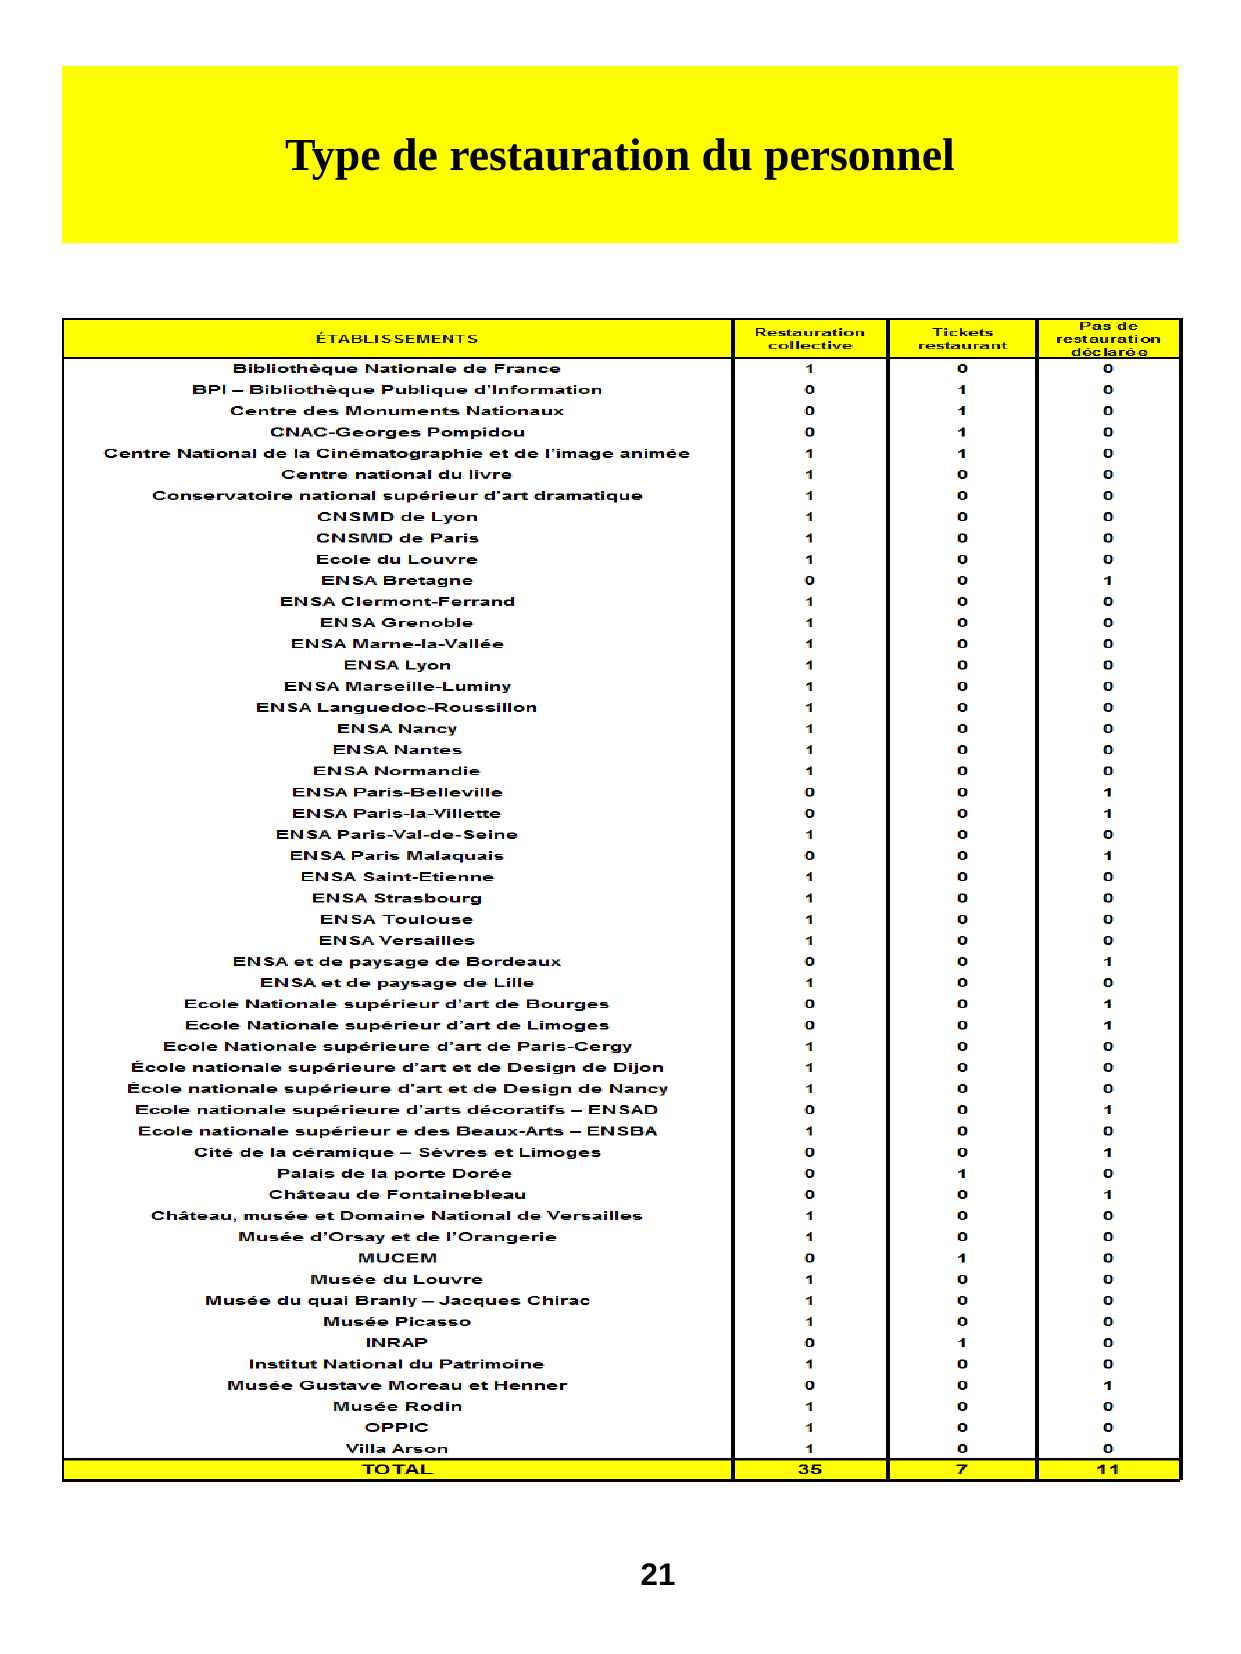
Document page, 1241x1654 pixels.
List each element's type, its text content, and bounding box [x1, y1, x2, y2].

picture [62, 318, 1185, 1501]
text_box <numéro> [567, 1549, 749, 1601]
title Type de restauration du personnel [62, 65, 1179, 244]
